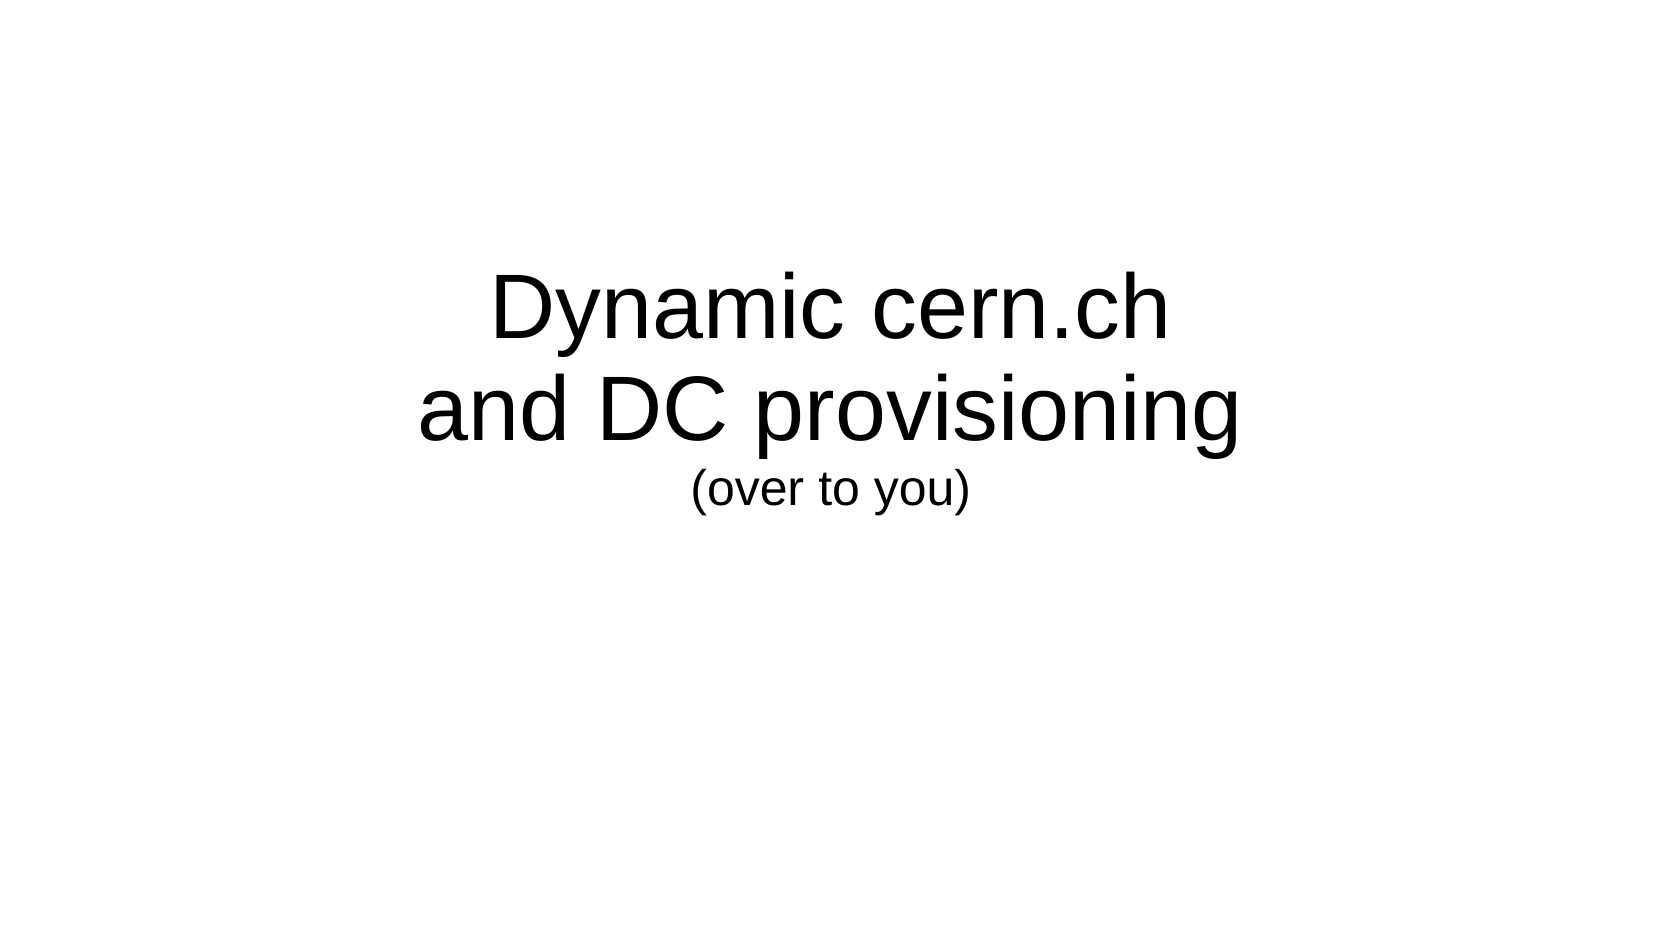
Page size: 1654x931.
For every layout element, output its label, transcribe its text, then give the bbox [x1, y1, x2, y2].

title Dynamic cern.ch and DC provisioning (over to you) [86, 255, 1576, 516]
